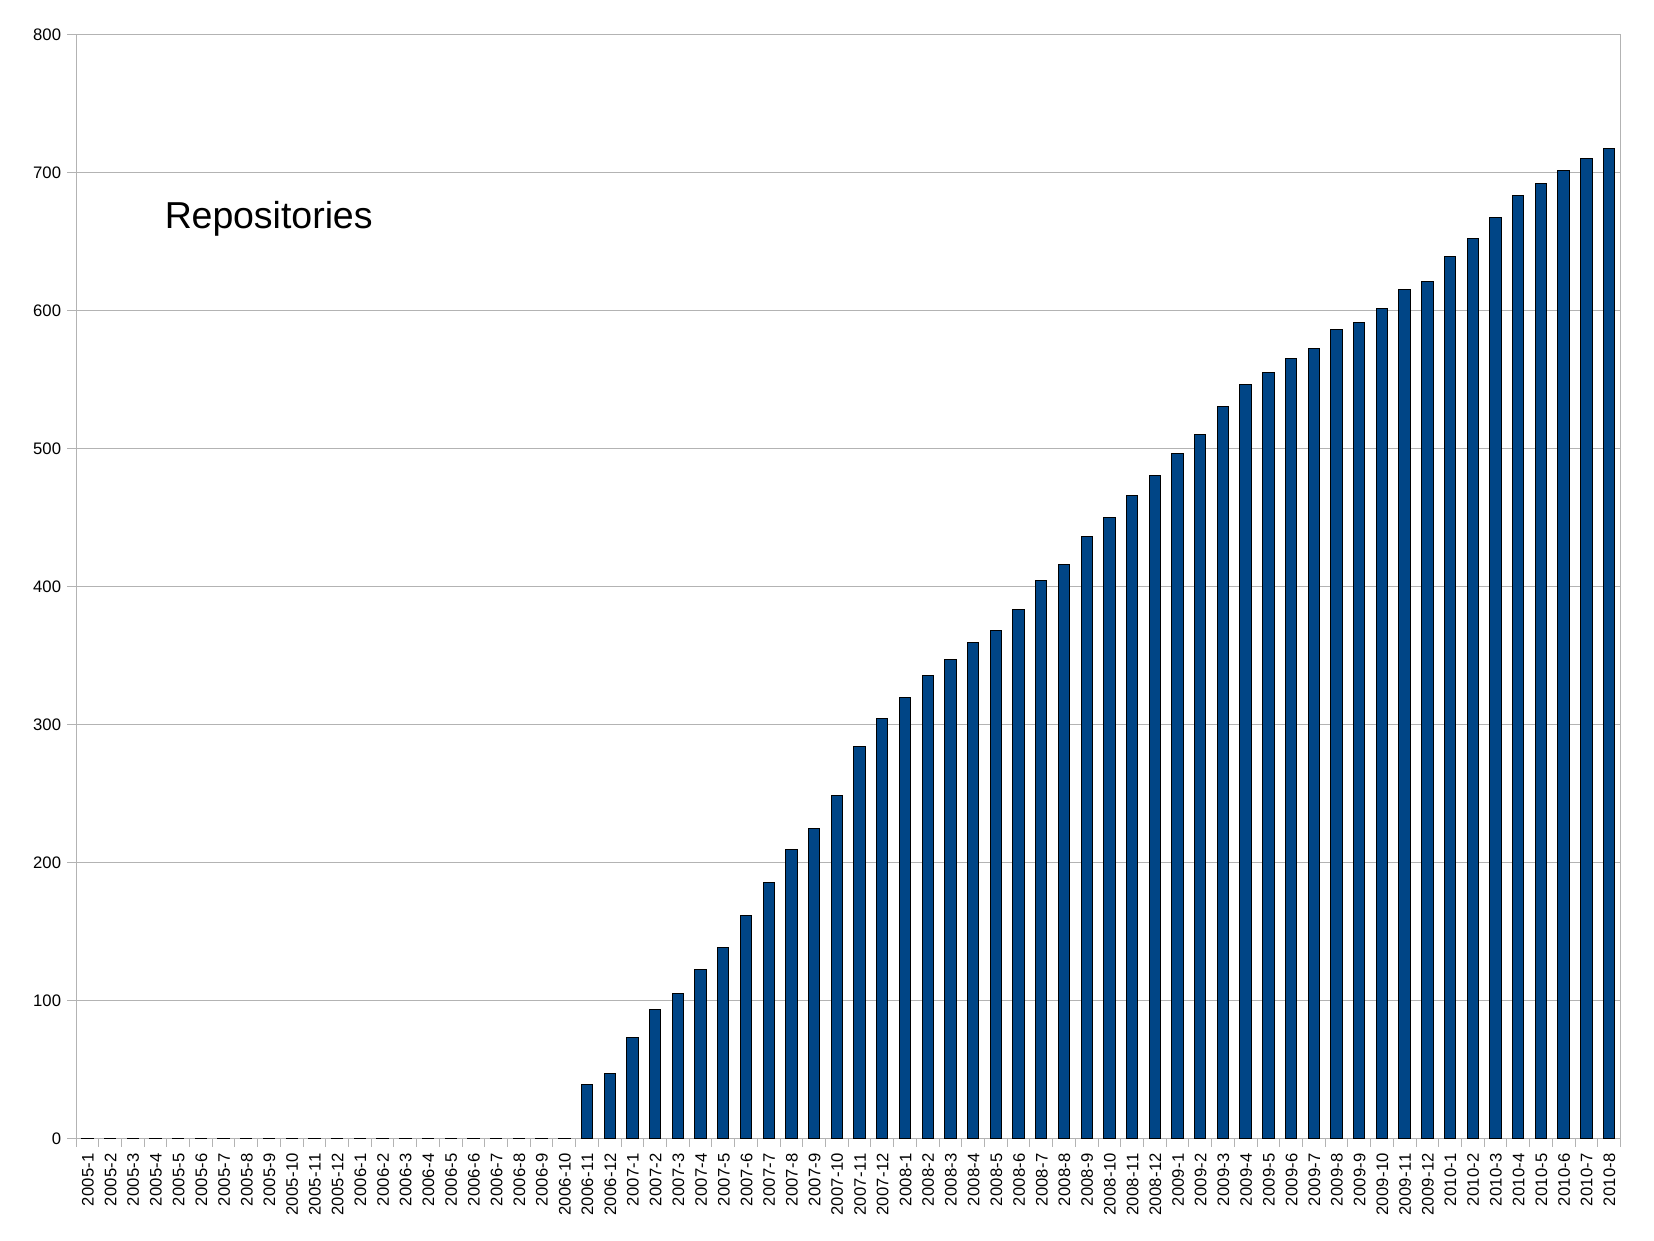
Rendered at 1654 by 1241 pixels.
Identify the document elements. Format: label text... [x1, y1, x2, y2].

chart [0, 0, 1654, 1241]
text_box Repositories [150, 187, 388, 245]
